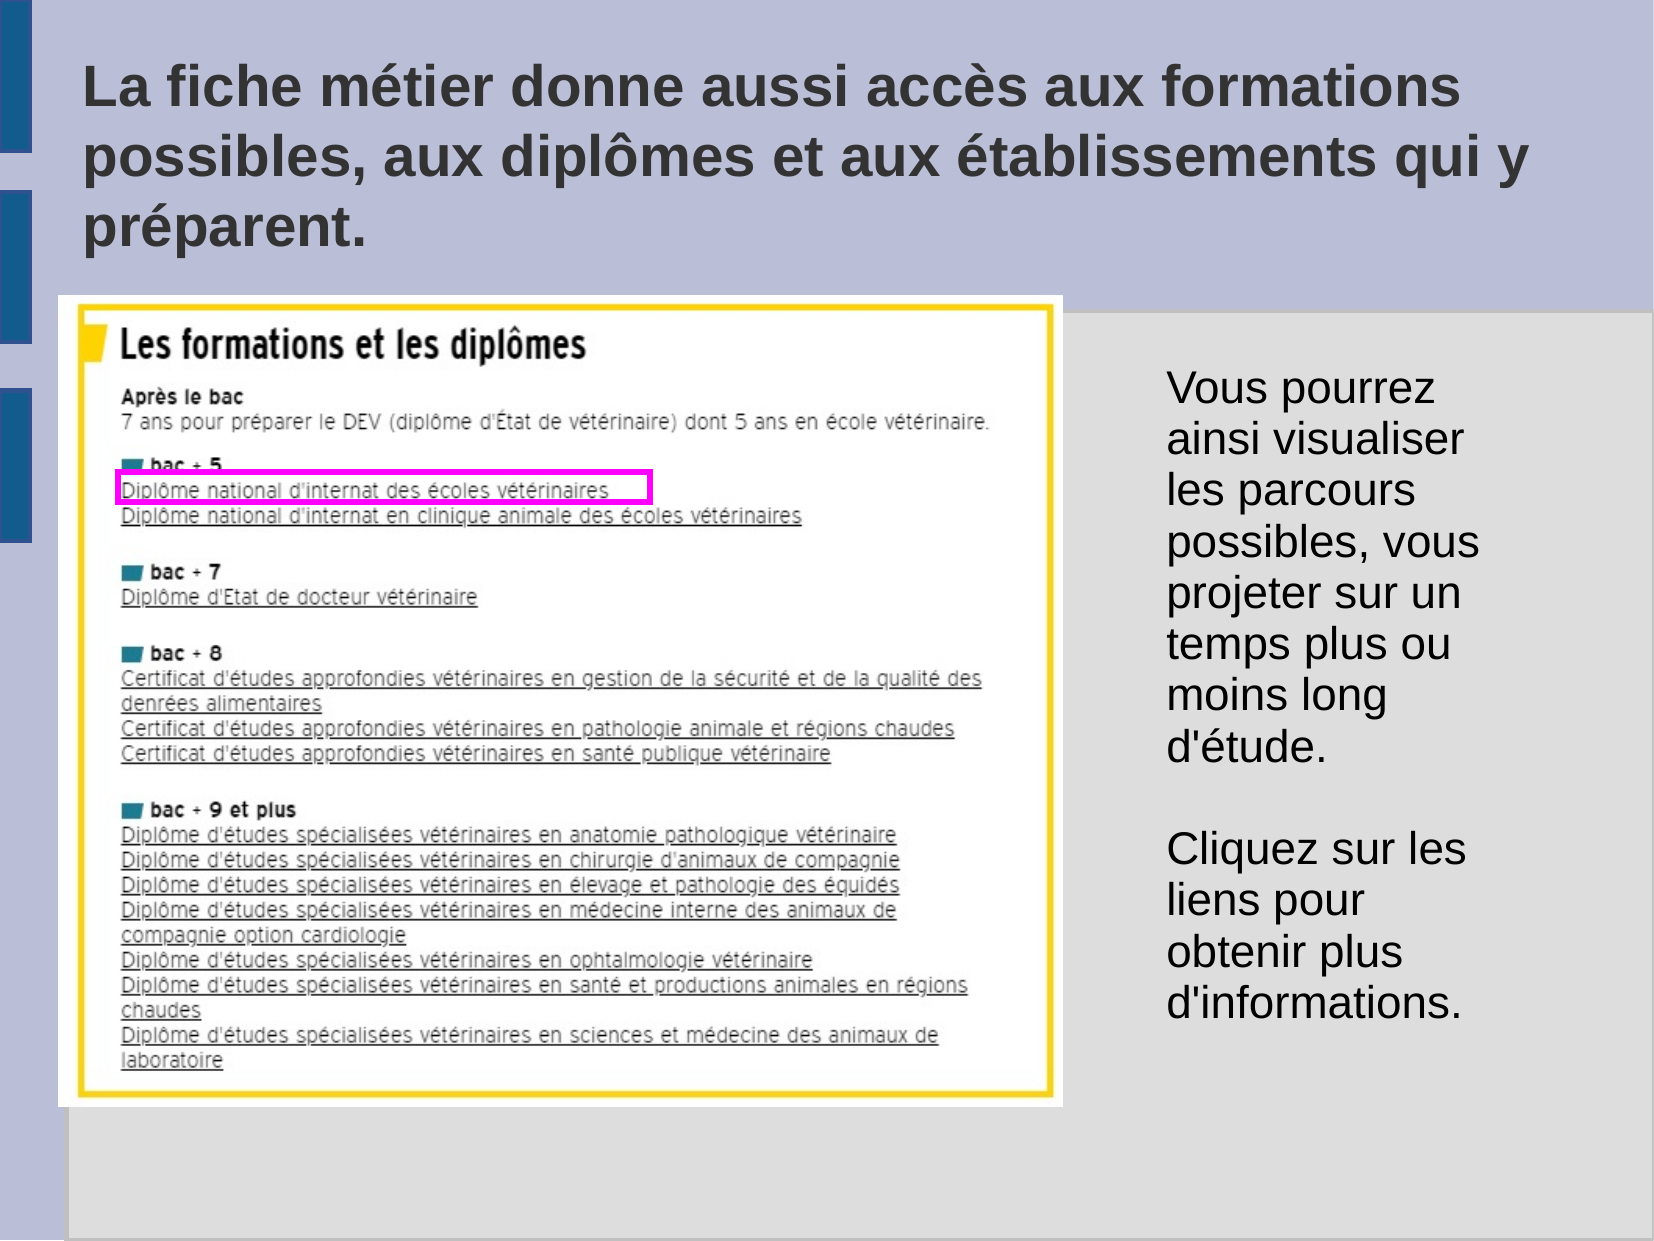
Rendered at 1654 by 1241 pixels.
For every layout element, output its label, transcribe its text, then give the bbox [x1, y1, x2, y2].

text_box Vous pourrez ainsi visualiser les parcours possibles, vous projeter sur un temps plus ou moins long d'étude. Cliquez sur les liens pour obtenir plus d'informations. [1151, 354, 1506, 1152]
picture [58, 295, 1063, 1107]
title La fiche métier donne aussi accès aux formations possibles, aux diplômes et aux établissements qui y préparent. [82, 35, 1571, 271]
